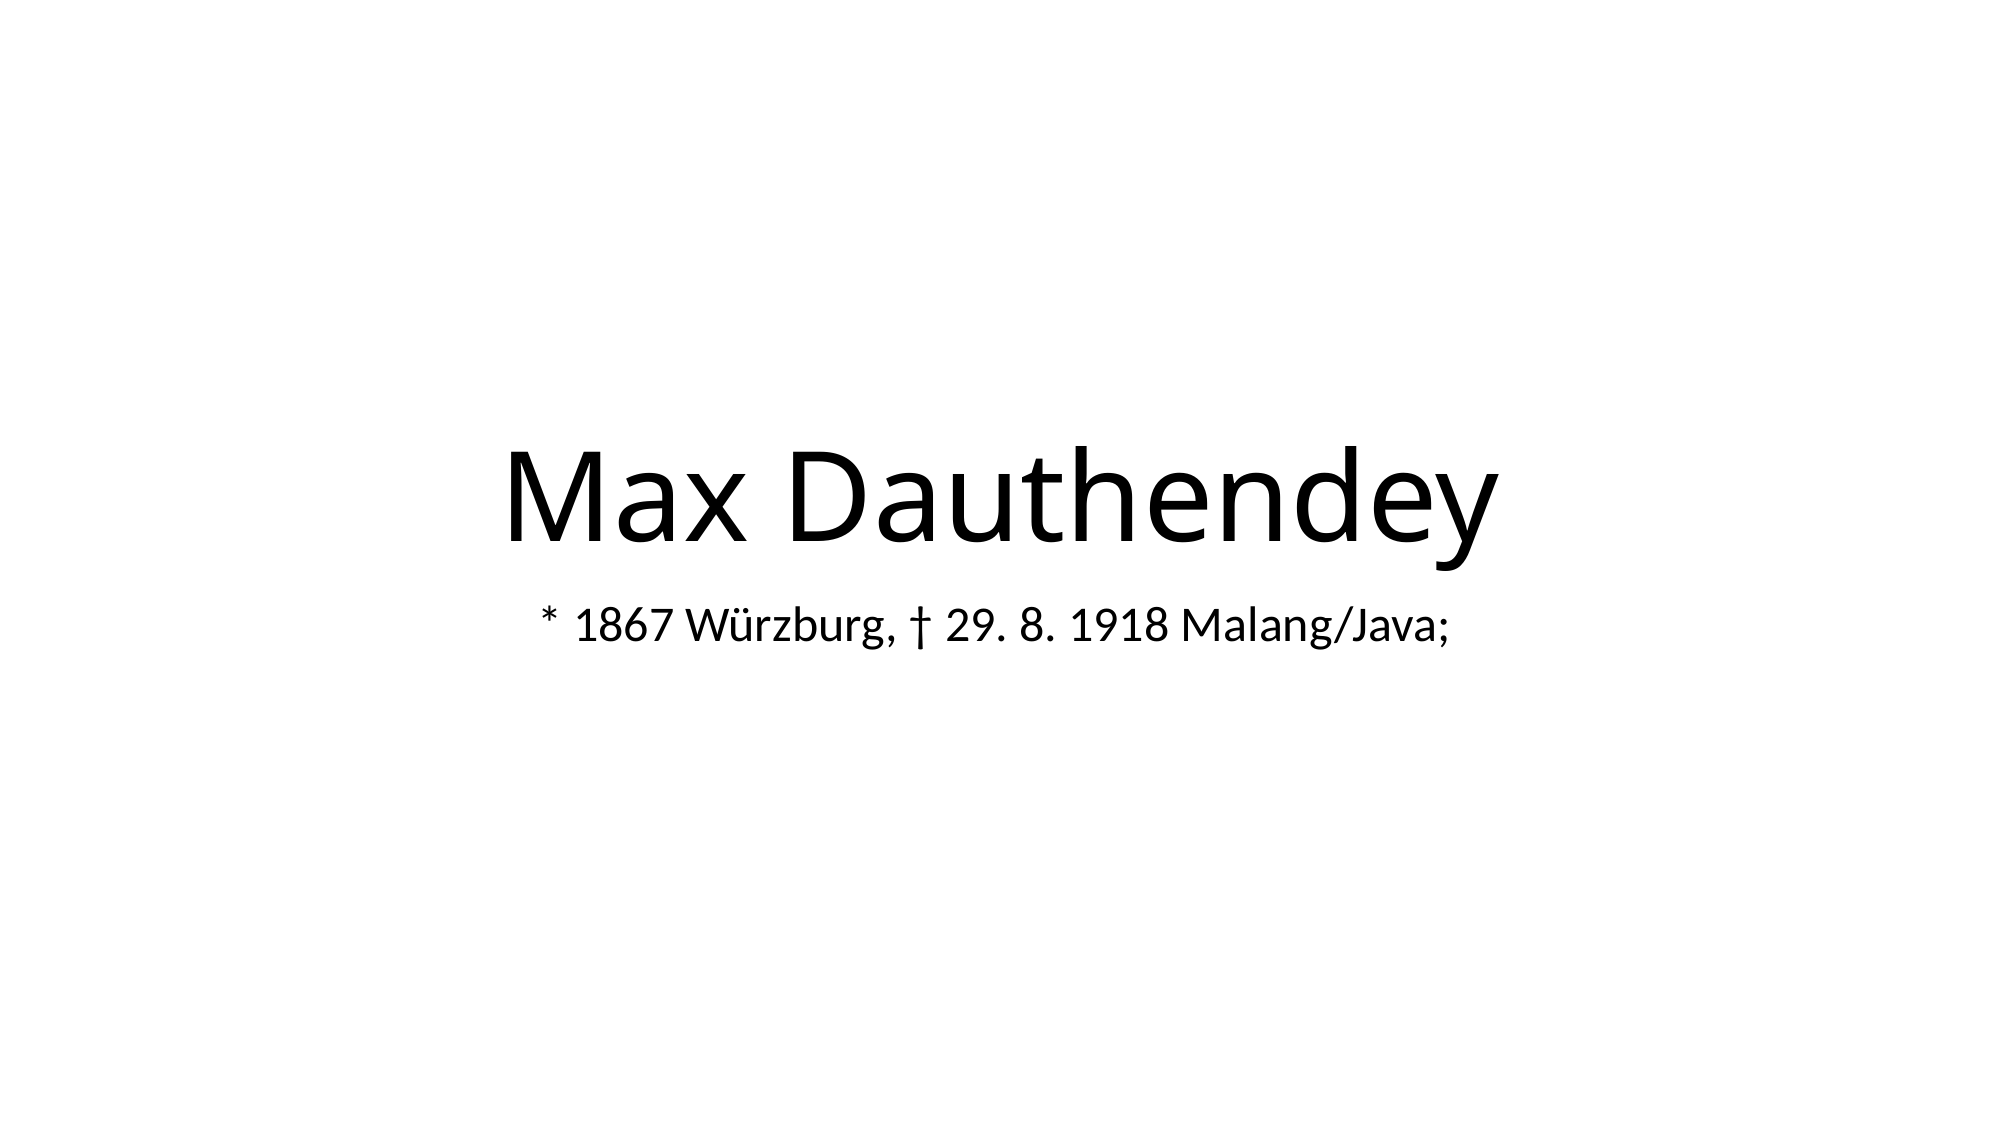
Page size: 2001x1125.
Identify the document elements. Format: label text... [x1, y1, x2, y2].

subtitle * 1867 Würzburg, † 29. 8. 1918 Malang/Java; [249, 590, 1750, 863]
title Max Dauthendey [249, 184, 1750, 576]
